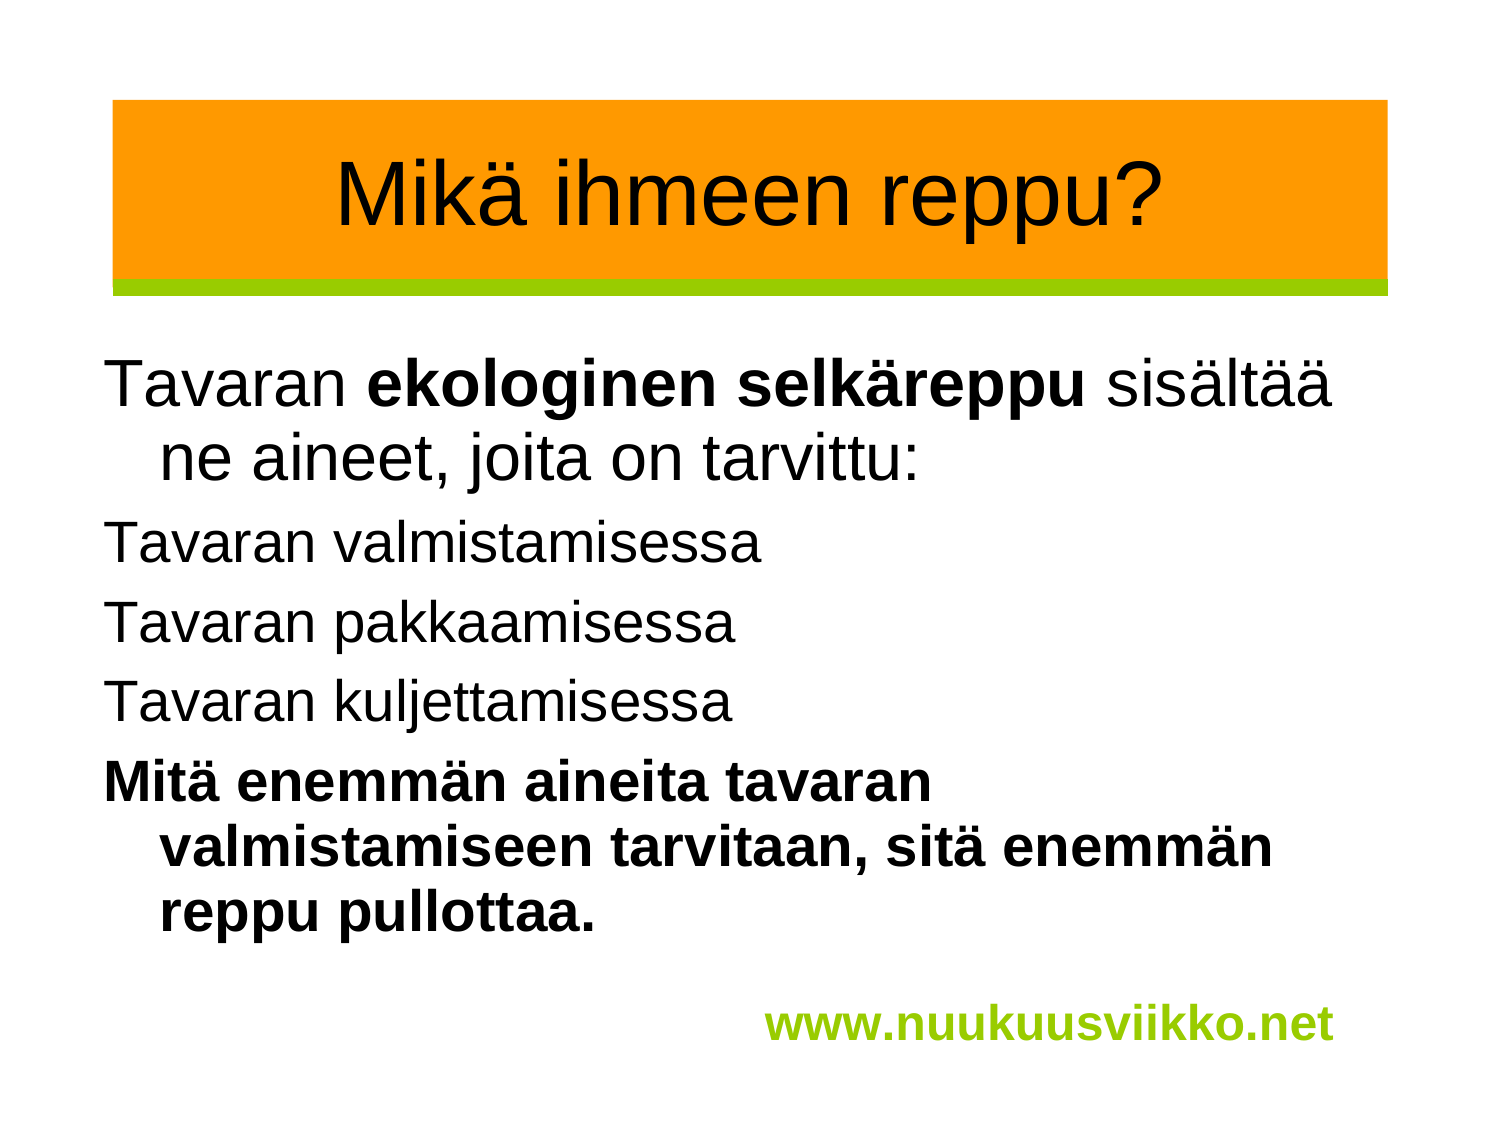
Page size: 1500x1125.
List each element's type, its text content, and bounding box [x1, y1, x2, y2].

list Tavaran ekologinen selkäreppu sisältää ne aineet, joita on tarvittu: Tavaran valmistamisessa Tavaran pakkaamisessa Tavaran kuljettamisessa Mitä enemmän aineita tavaran valmistamiseen tarvitaan, sitä enemmän reppu pullottaa. [88, 337, 1377, 1125]
text_box www.nuukuusviikko.net [750, 987, 1350, 1059]
title Mikä ihmeen reppu? [112, 99, 1388, 279]
